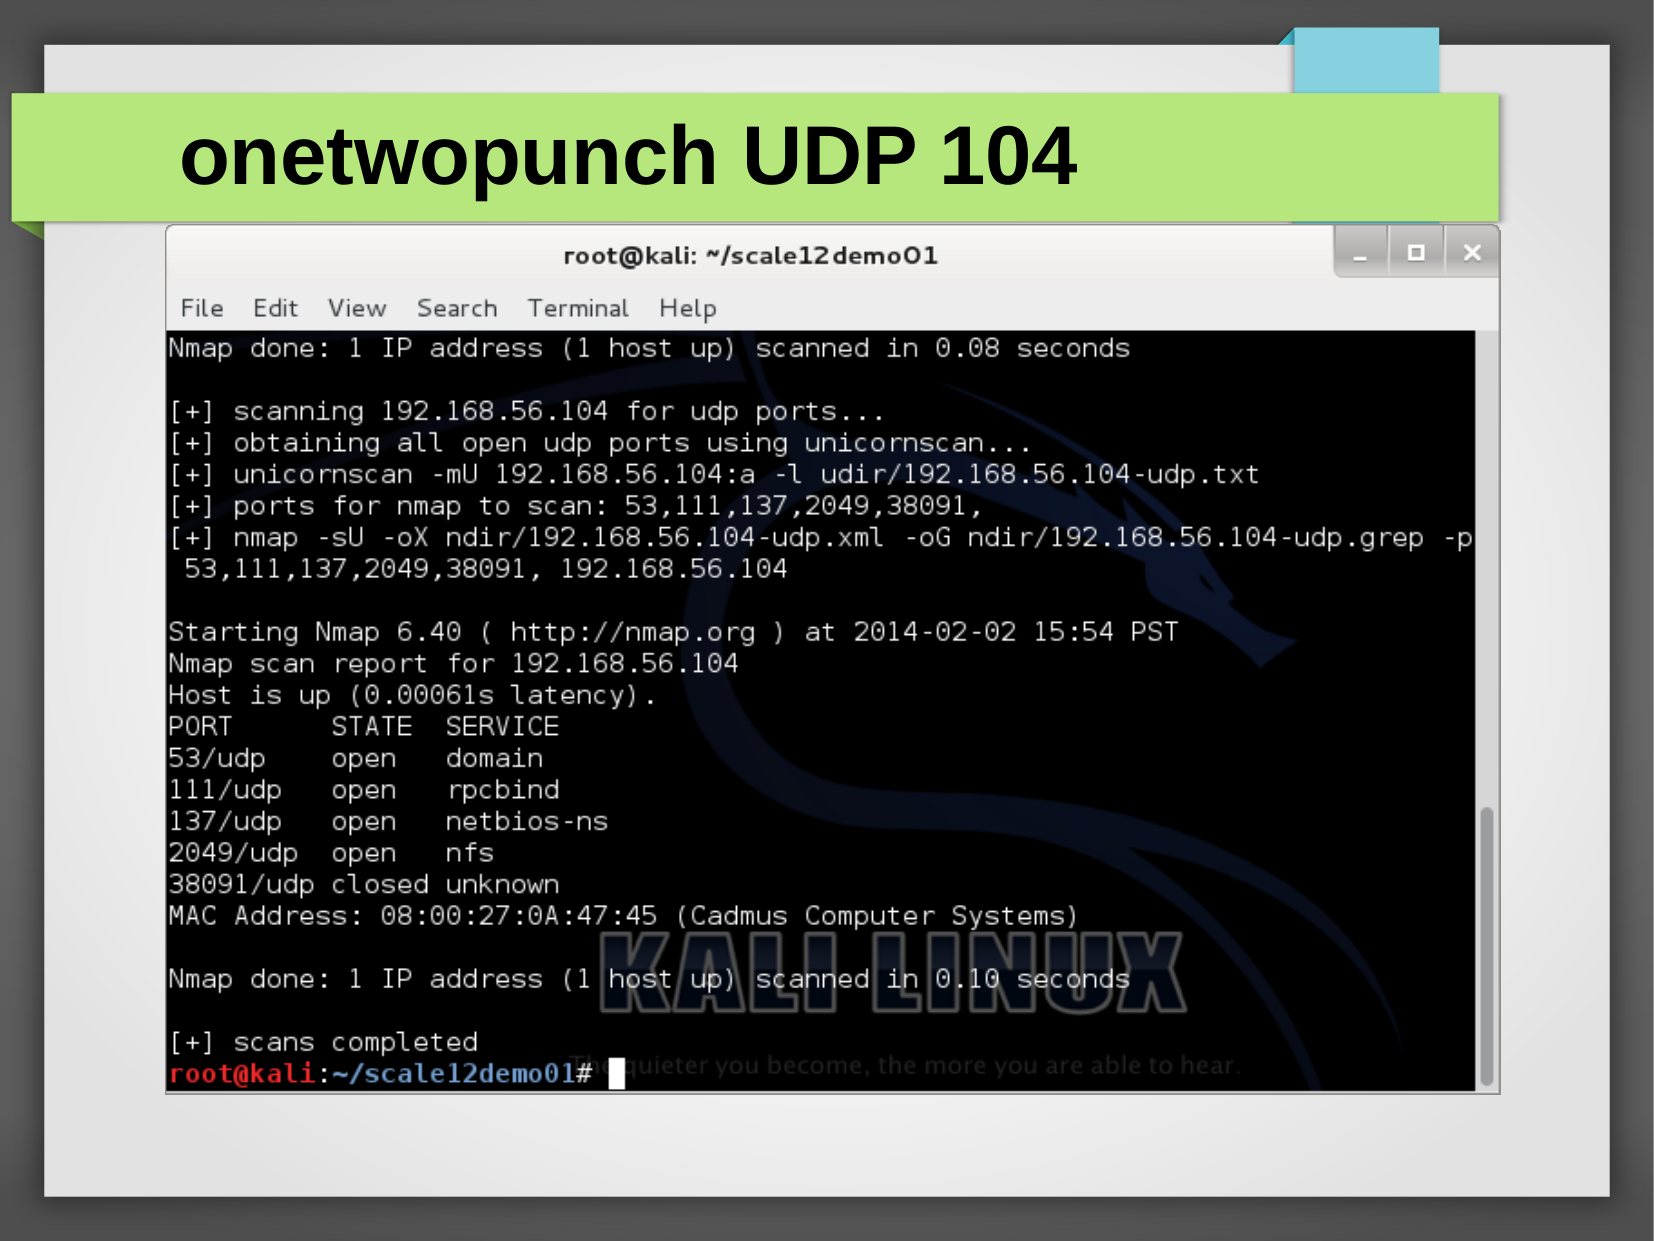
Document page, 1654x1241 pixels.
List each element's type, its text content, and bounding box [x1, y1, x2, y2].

picture [0, 0, 1654, 1241]
text_box onetwopunch UDP 104 [164, 102, 1094, 211]
